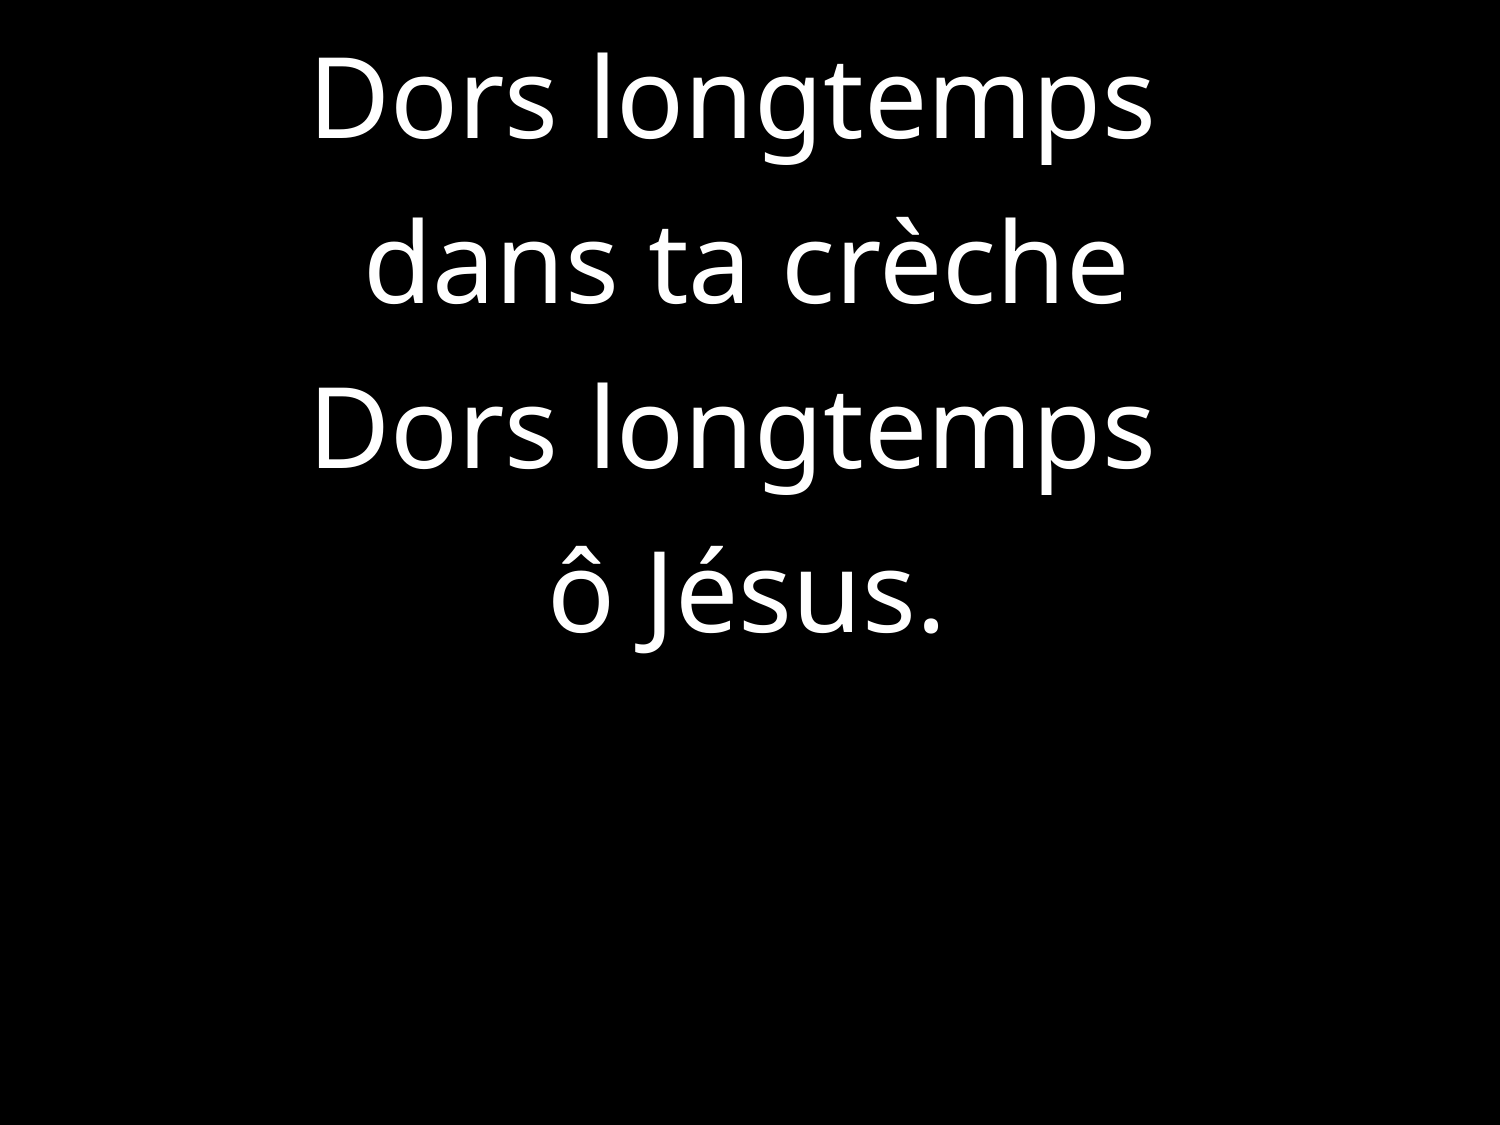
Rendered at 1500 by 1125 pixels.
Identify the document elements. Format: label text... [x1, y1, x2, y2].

list Dors longtemps dans ta crèche Dors longtemps ô Jésus. [0, 19, 1495, 1118]
